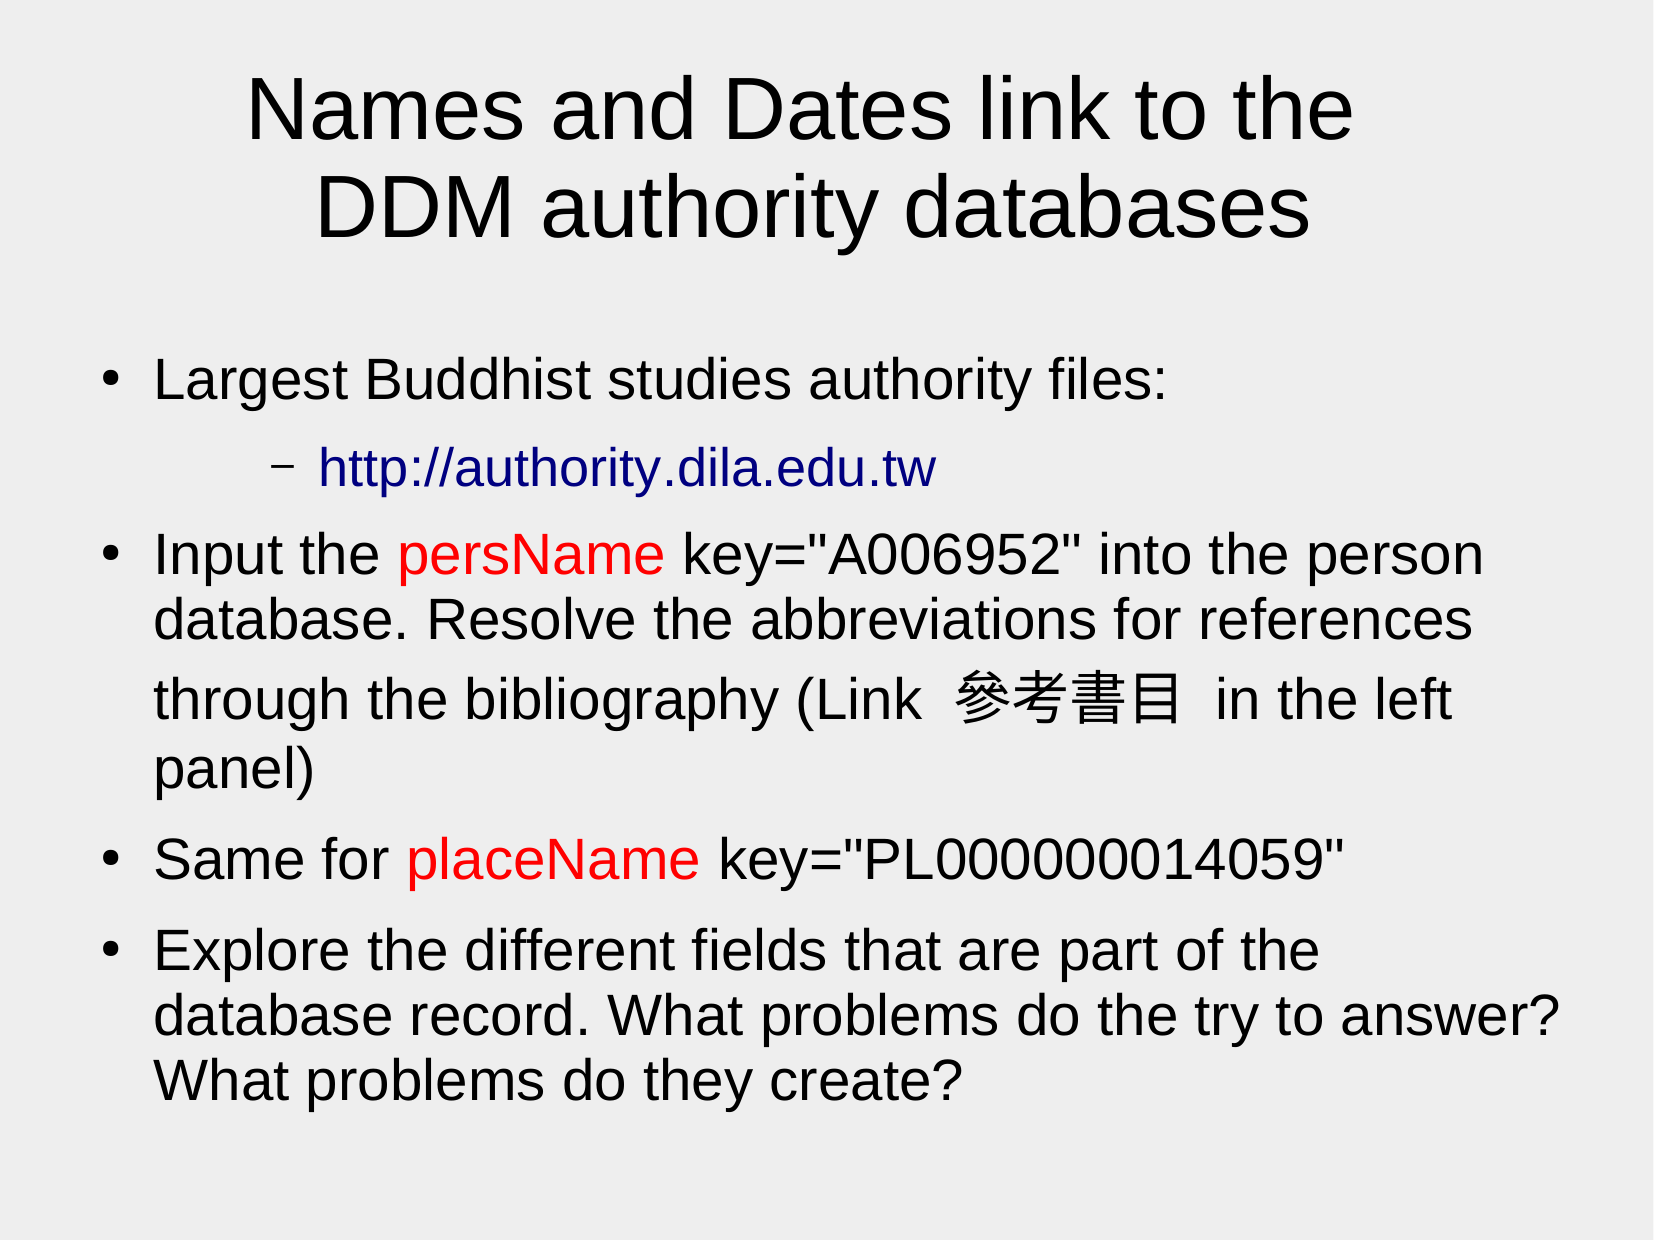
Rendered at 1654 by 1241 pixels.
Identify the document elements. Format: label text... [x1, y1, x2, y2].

list Largest Buddhist studies authority files: http://authority.dila.edu.tw Input the persName key="A006952" into the person database. Resolve the abbreviations for references through the bibliography (Link 參考書目 in the left panel) Same for placeName key="PL000000014059" Explore the different fields that are part of the database record. What problems do the try to answer? What problems do they create? [82, 346, 1571, 1115]
title Names and Dates link to the DDM authority databases [119, 58, 1508, 257]
